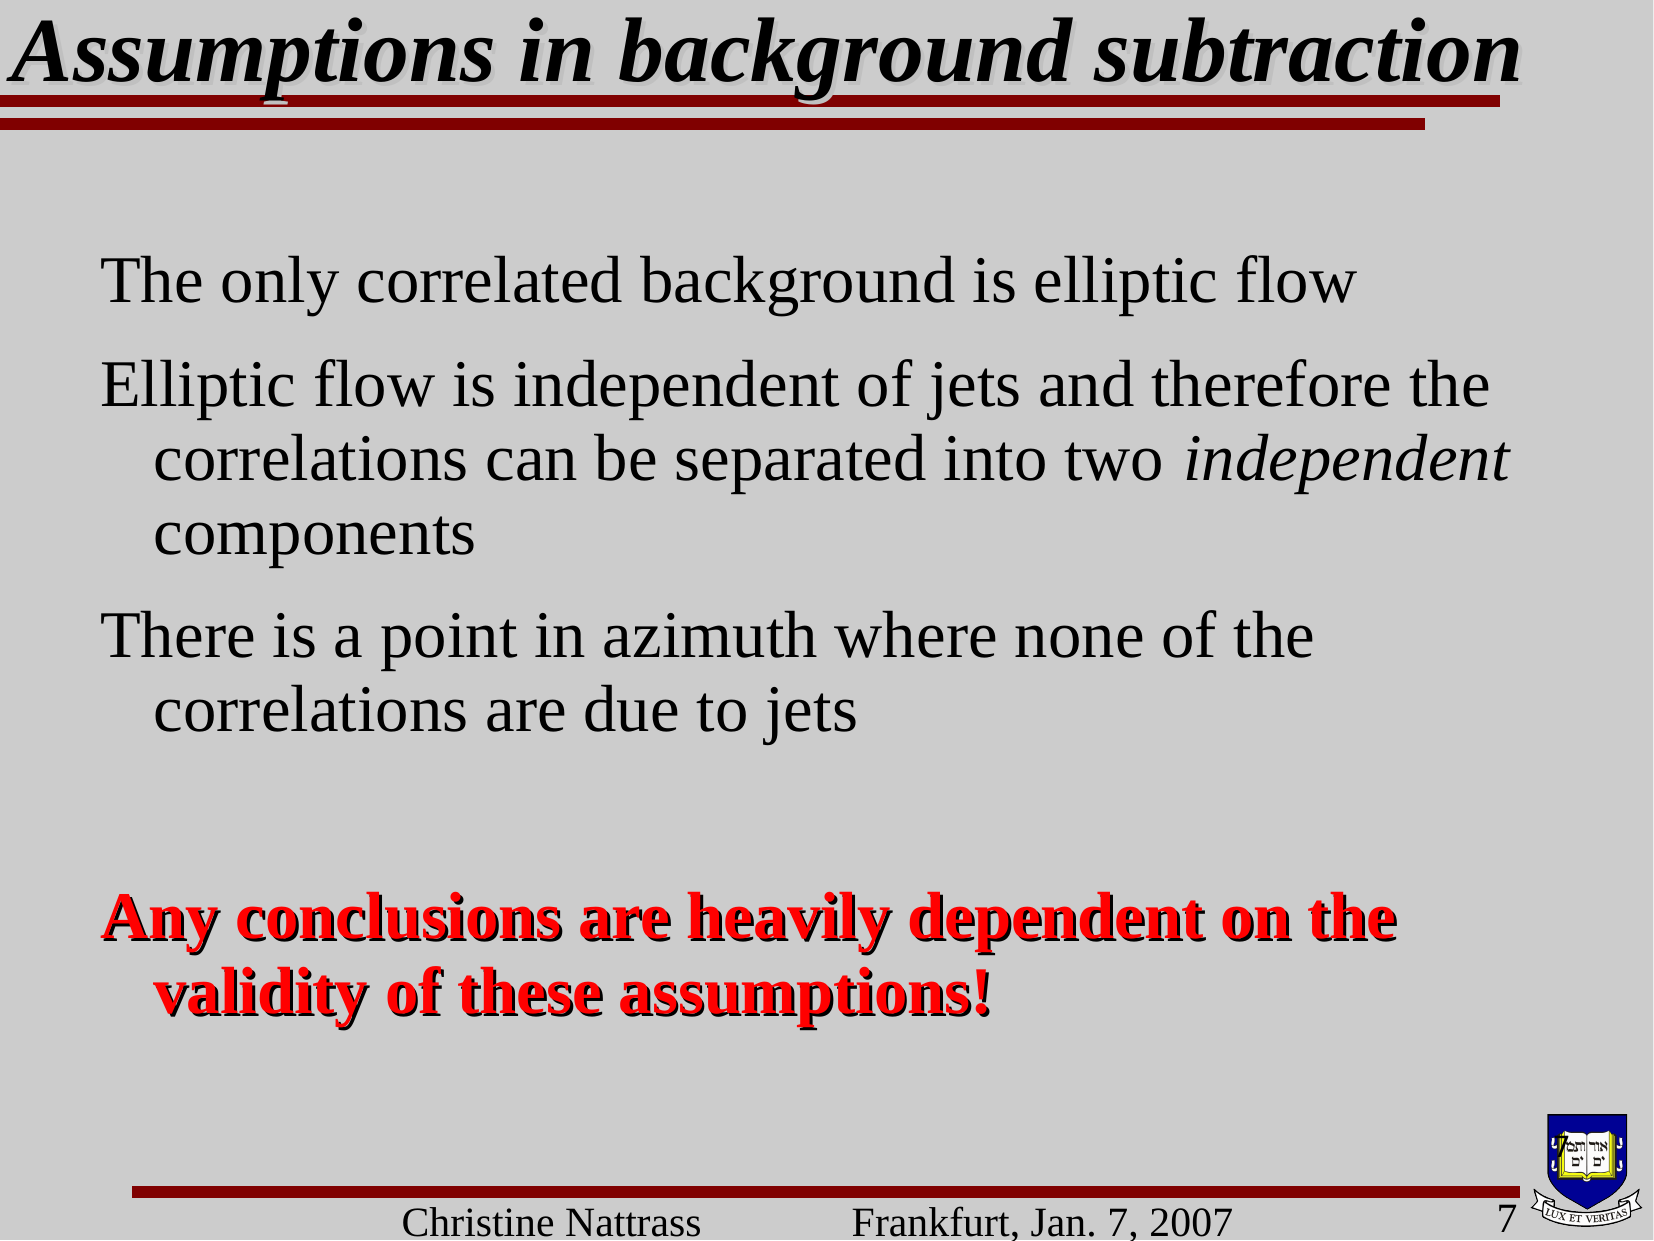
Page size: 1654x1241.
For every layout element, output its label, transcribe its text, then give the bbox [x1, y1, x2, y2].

list The only correlated background is elliptic flow Elliptic flow is independent of jets and therefore the correlations can be separated into two independent components There is a point in azimuth where none of the correlations are due to jets Any conclusions are heavily dependent on the validity of these assumptions! [82, 242, 1571, 1047]
picture [1530, 1114, 1643, 1227]
title Assumptions in background subtraction [11, 0, 1654, 102]
